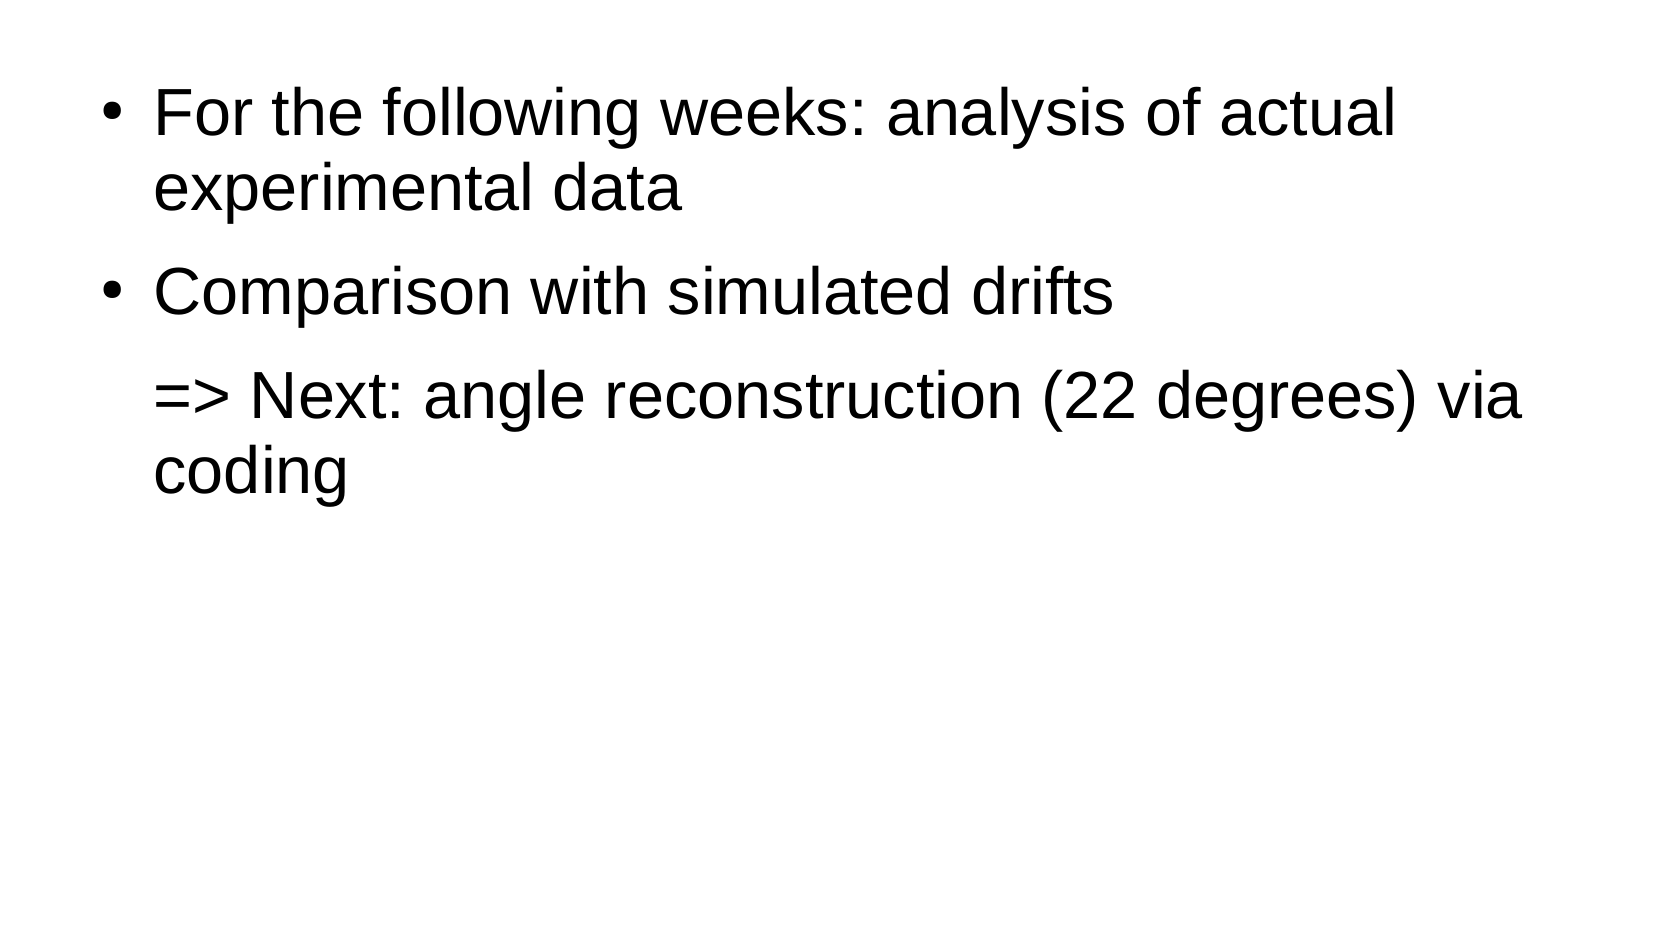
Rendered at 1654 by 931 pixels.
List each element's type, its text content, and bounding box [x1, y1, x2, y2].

list For the following weeks: analysis of actual experimental data Comparison with simulated drifts => Next: angle reconstruction (22 degrees) via coding [82, 75, 1571, 758]
